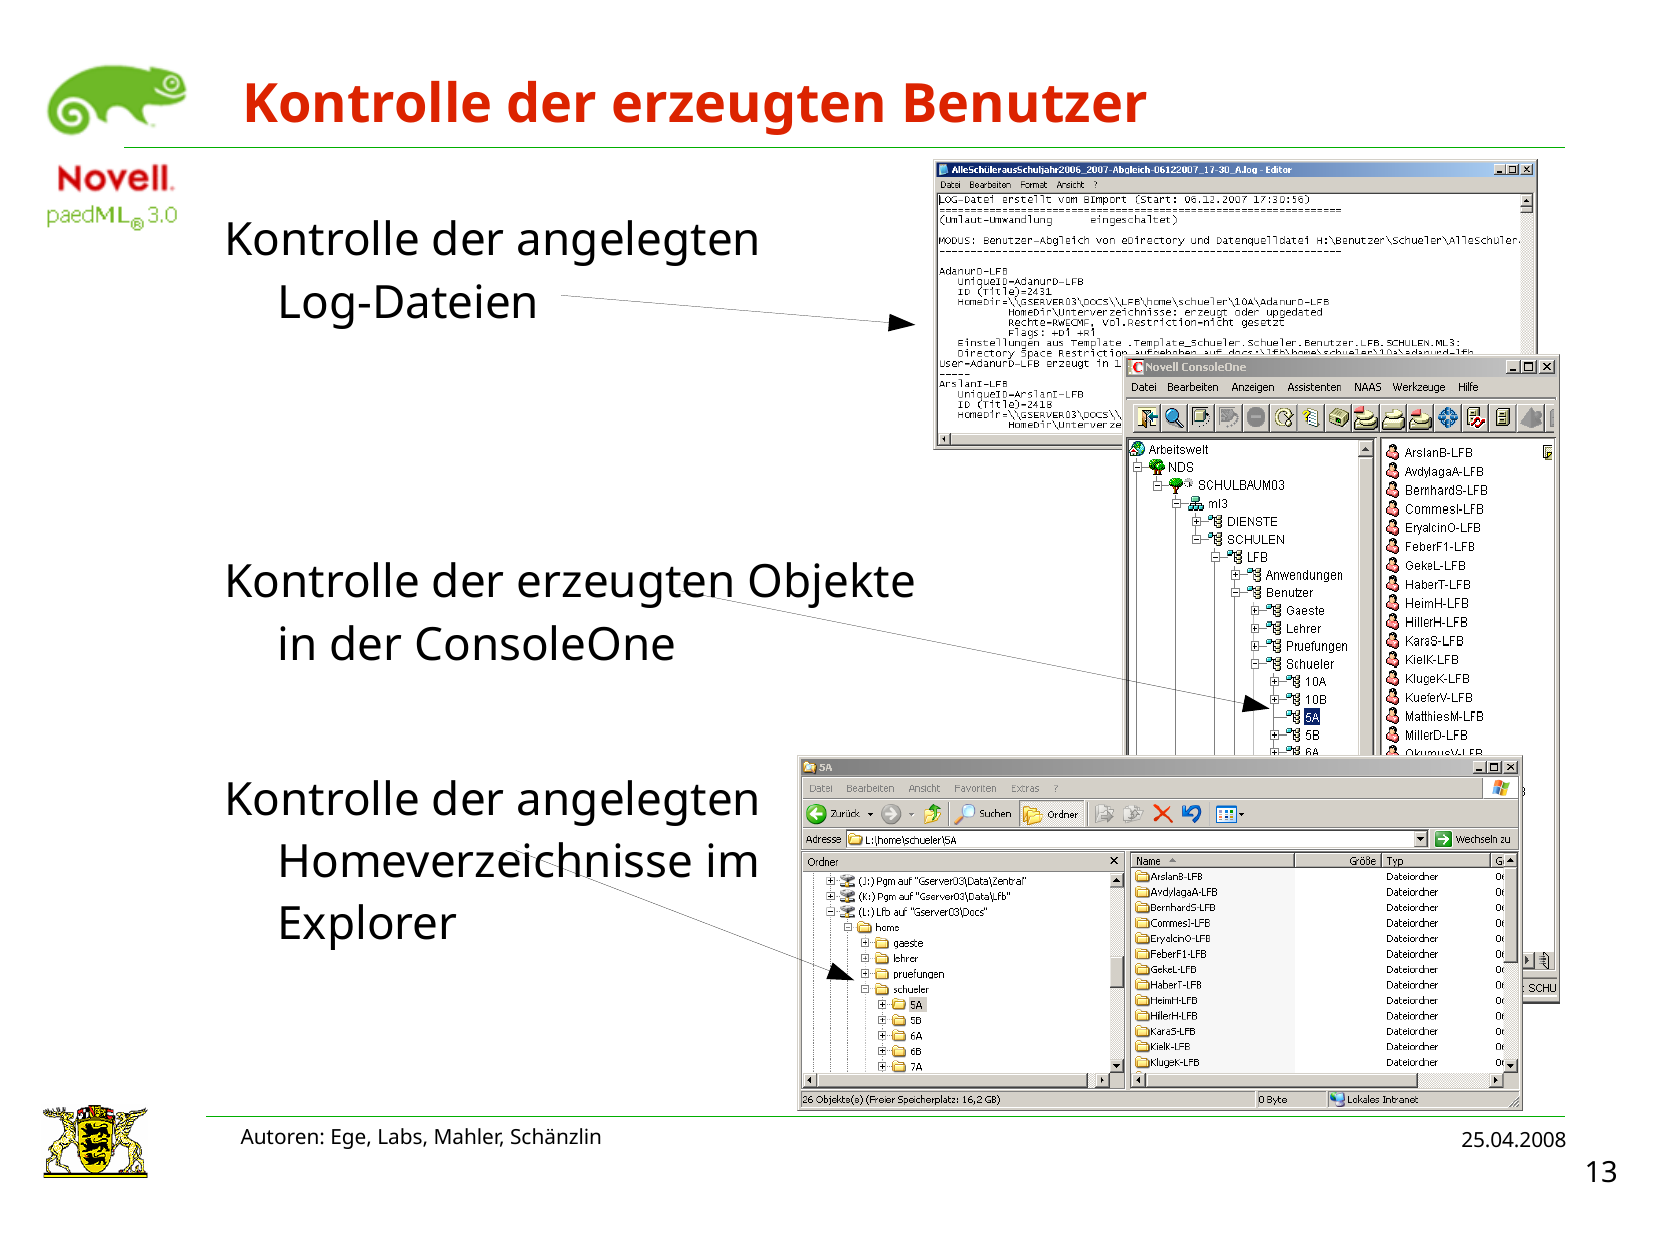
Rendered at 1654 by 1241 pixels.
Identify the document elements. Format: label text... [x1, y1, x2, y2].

list Kontrolle der angelegten Log-Dateien Kontrolle der erzeugten Objekte in der ConsoleOne Kontrolle der angelegten Homeverzeichnisse im Explorer [206, 206, 1063, 874]
picture [797, 159, 1560, 1111]
title Kontrolle der erzeugten Benutzer [242, 68, 1577, 135]
picture [41, 1104, 148, 1180]
picture [29, 34, 199, 237]
